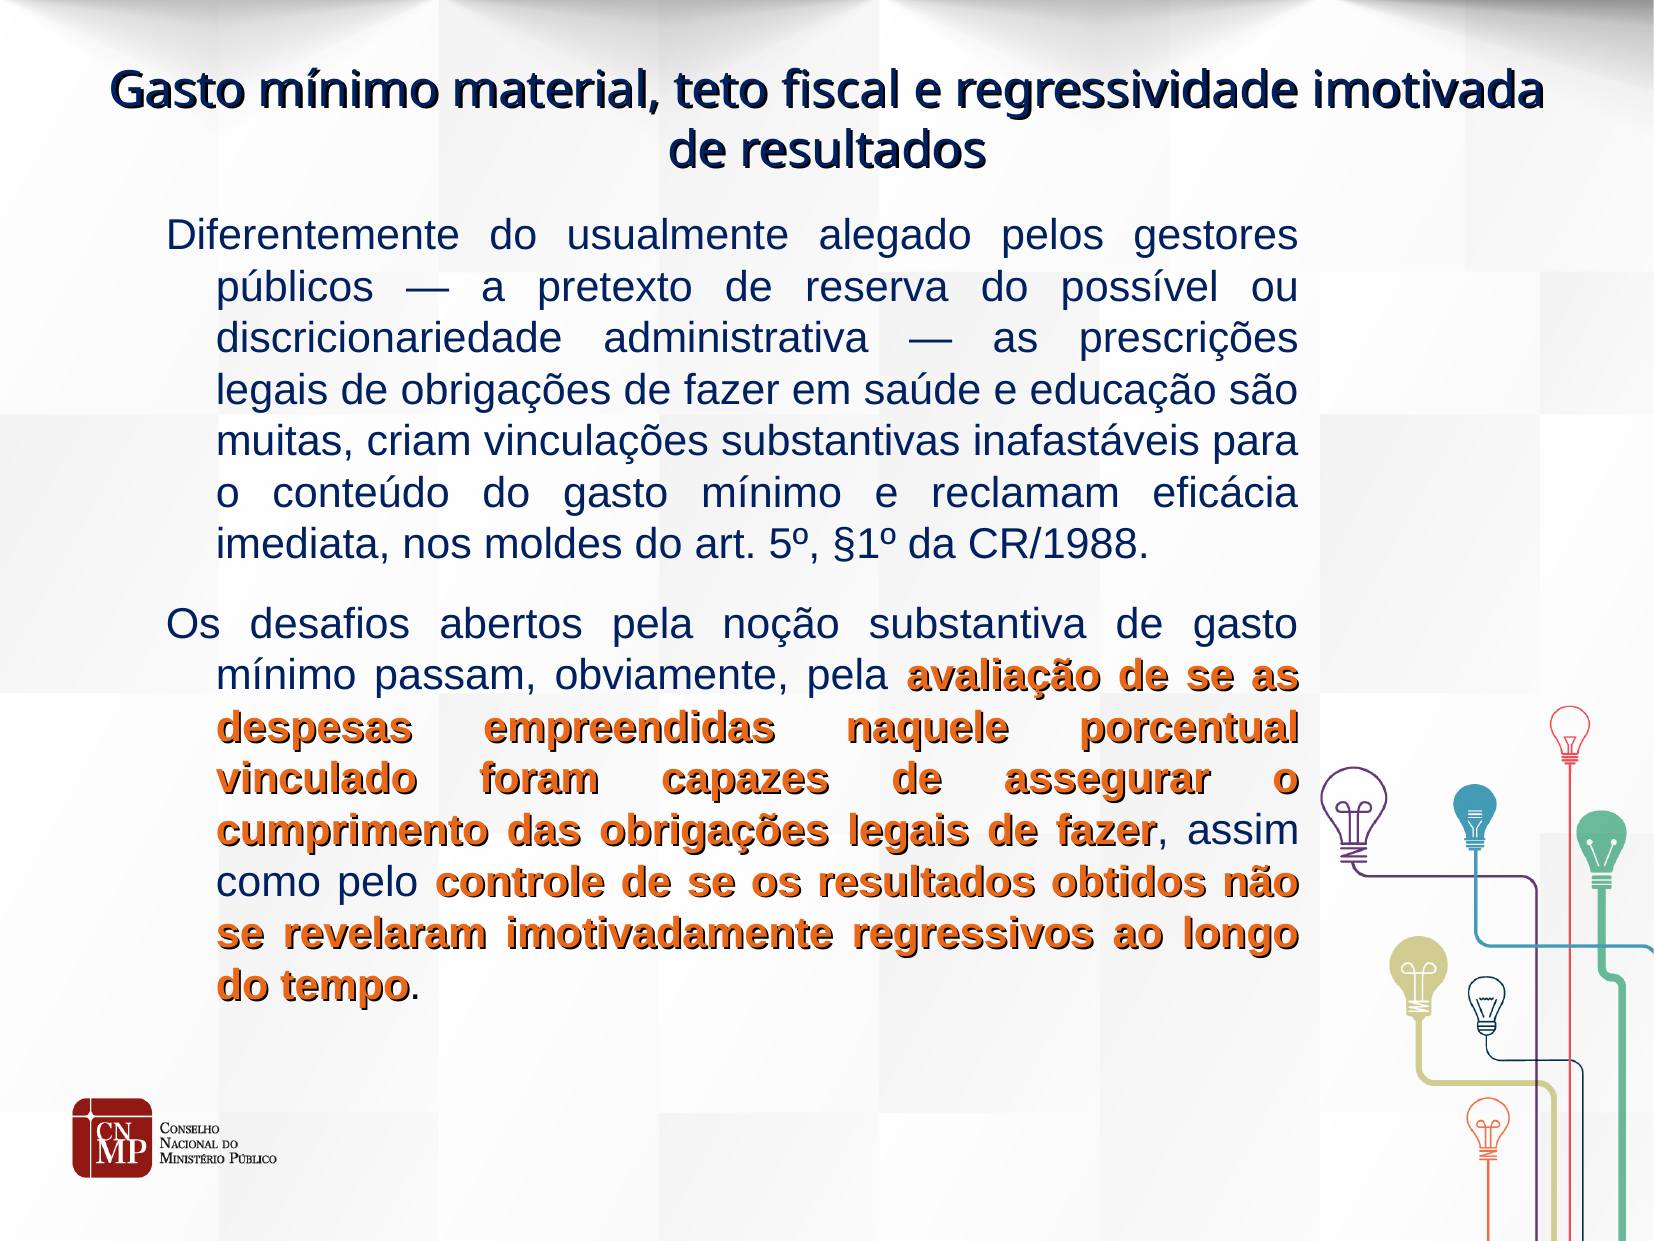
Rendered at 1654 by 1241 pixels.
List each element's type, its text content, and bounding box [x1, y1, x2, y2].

list Diferentemente do usualmente alegado pelos gestores públicos — a pretexto de reserva do possível ou discricionariedade administrativa — as prescrições legais de obrigações de fazer em saúde e educação são muitas, criam vinculações substantivas inafastáveis para o conteúdo do gasto mínimo e reclamam eficácia imediata, nos moldes do art. 5º, §1º da CR/1988. Os desafios abertos pela noção substantiva de gasto mínimo passam, obviamente, pela avaliação de se as despesas empreendidas naquele porcentual vinculado foram capazes de assegurar o cumprimento das obrigações legais de fazer, assim como pelo controle de se os resultados obtidos não se revelaram imotivadamente regressivos ao longo do tempo. [82, 206, 1300, 1058]
title Gasto mínimo material, teto fiscal e regressividade imotivada de resultados [82, 49, 1571, 184]
